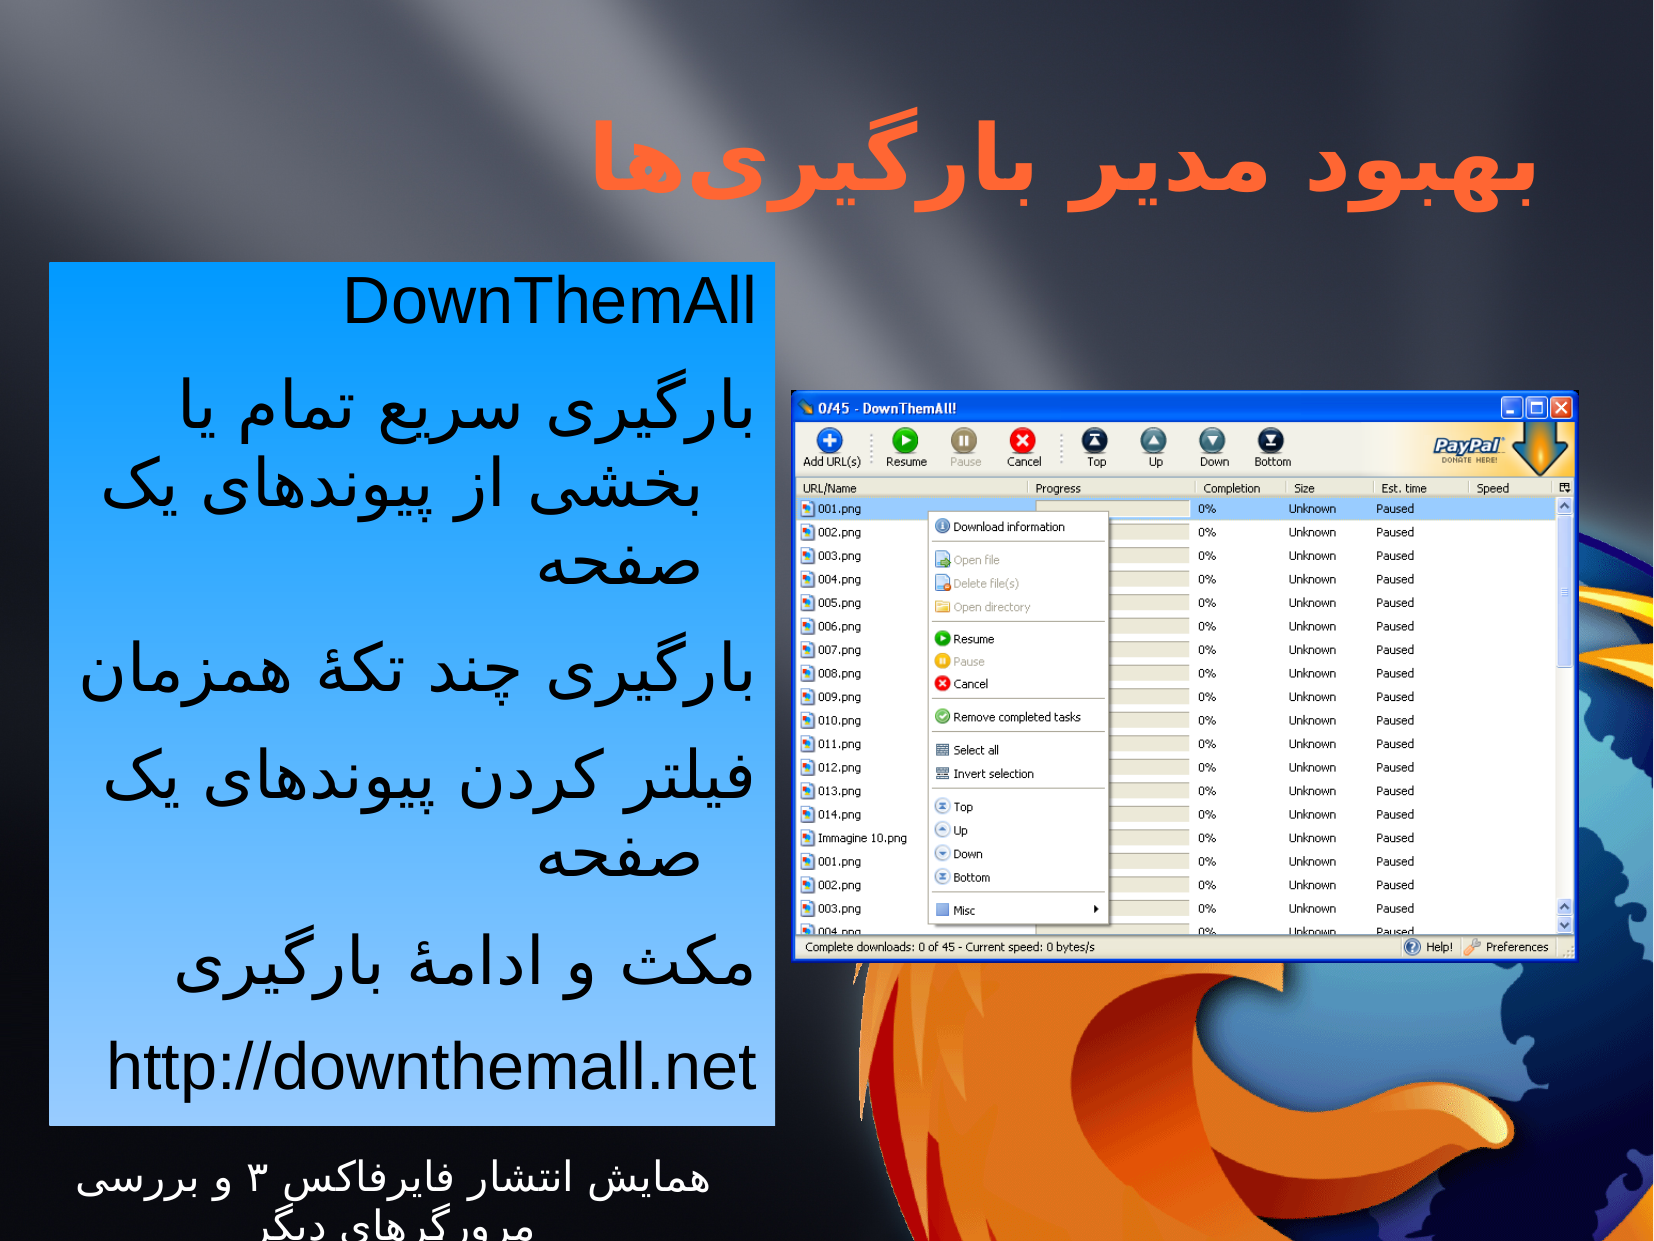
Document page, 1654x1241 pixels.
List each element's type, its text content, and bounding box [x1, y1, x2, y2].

list DownThemAll بارگیری سریع تمام یا بخشی از پیوندهای یک صفحه بارگیری چند تکهٔ همزمان فیلتر کردن پیوندهای یک صفحه مکث و ادامهٔ بارگیری http://downthemall.net [49, 262, 776, 1126]
picture [0, 0, 1654, 1241]
title بهبود مدیر بارگیری‌ها [149, 55, 1575, 263]
picture [521, 1231, 528, 1237]
